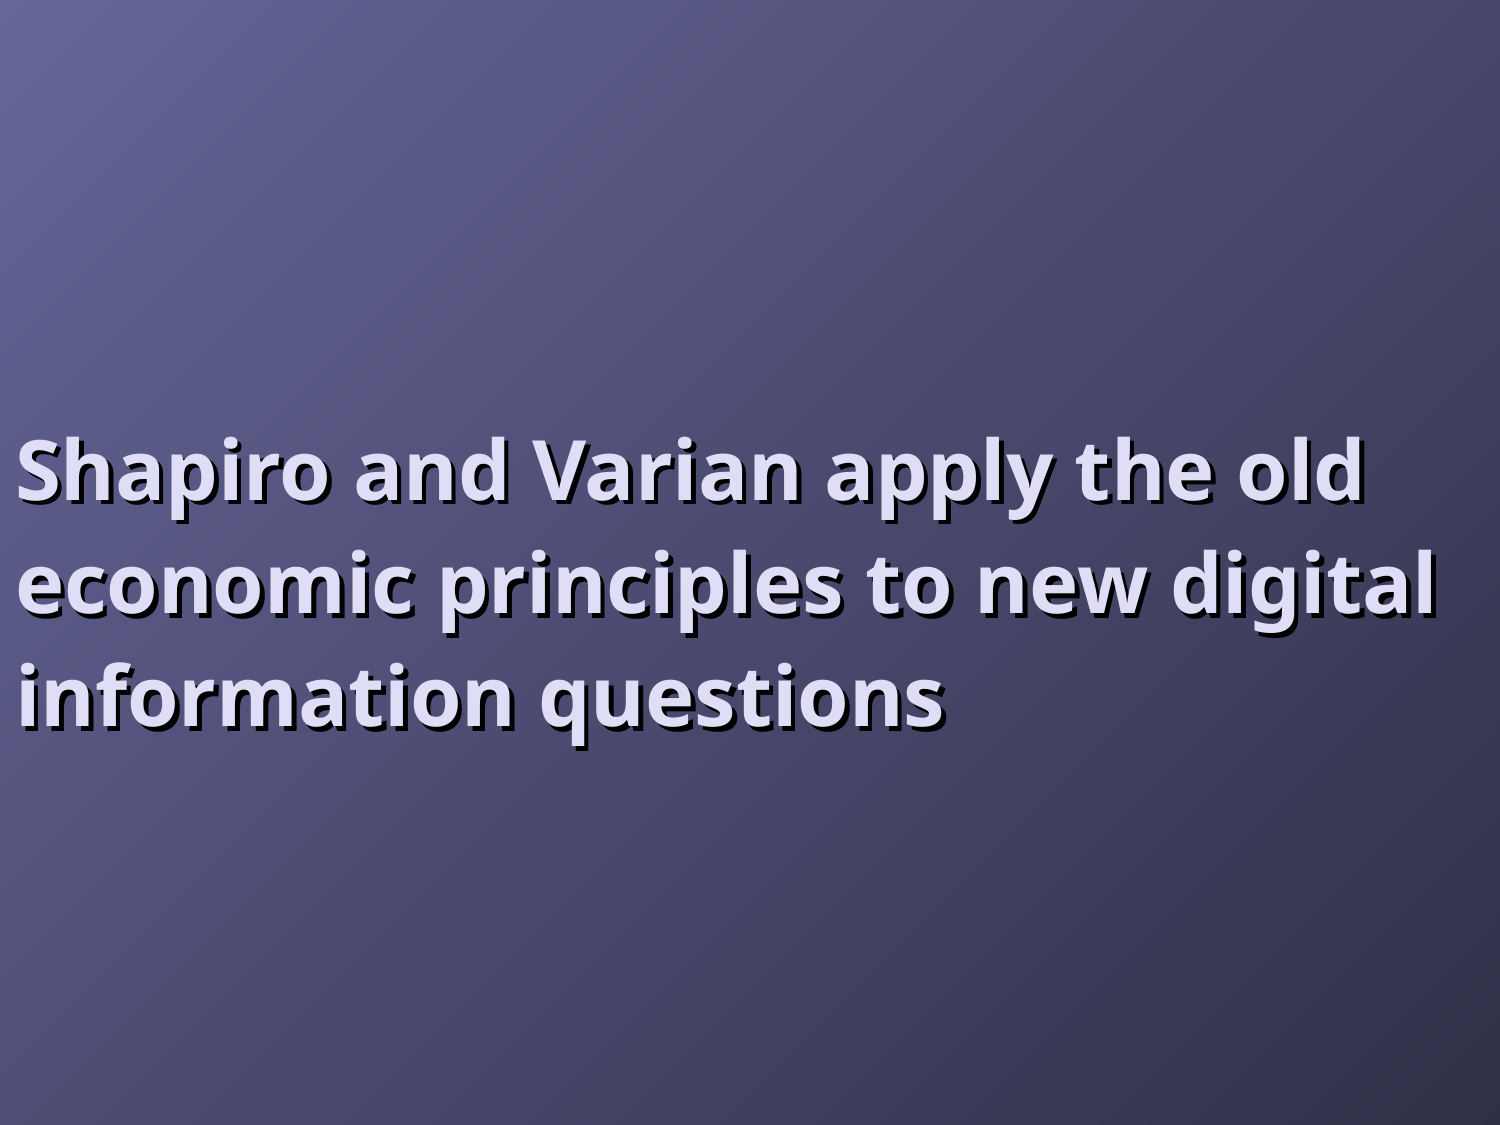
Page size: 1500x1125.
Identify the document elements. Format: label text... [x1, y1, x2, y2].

title Shapiro and Varian apply the old economic principles to new digital information questions [0, 423, 1500, 739]
